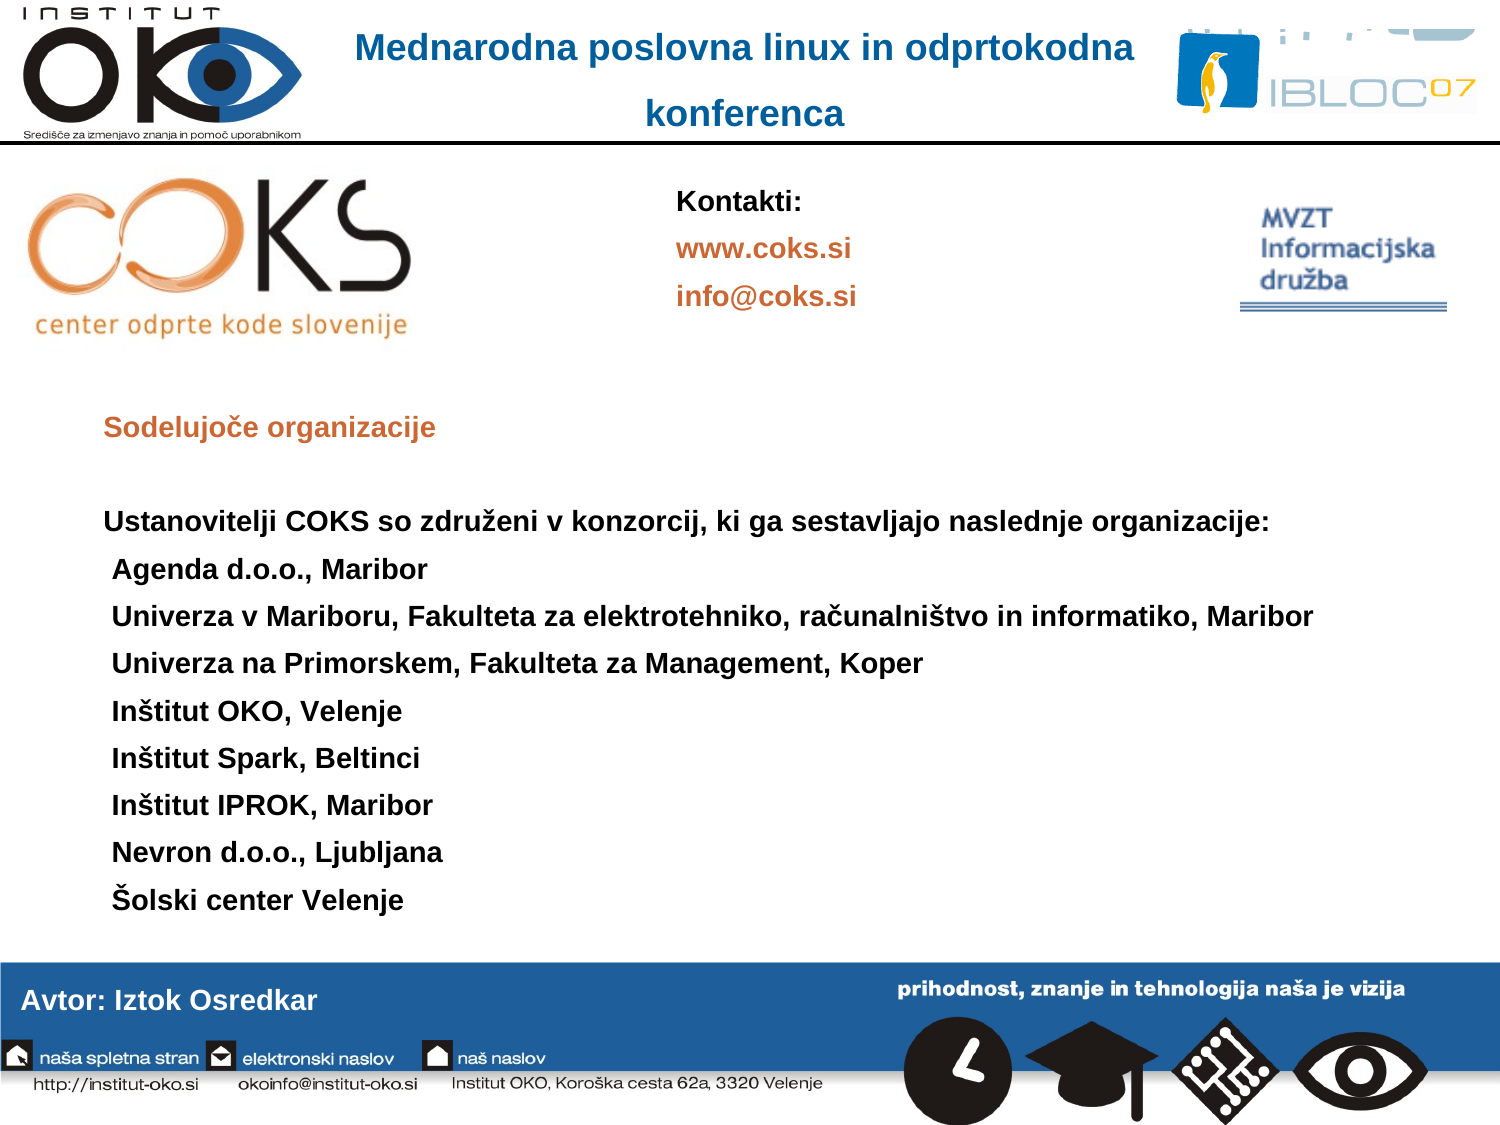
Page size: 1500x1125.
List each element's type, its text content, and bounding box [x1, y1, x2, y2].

picture [1240, 168, 1447, 355]
picture [0, 962, 1500, 1125]
text_box Mednarodna poslovna linux in odprtokodna konferenca [324, 19, 1176, 141]
picture [0, 147, 443, 365]
picture [1175, 29, 1477, 119]
list Sodelujoče organizacije Ustanovitelji COKS so združeni v konzorcij, ki ga sestavljajo naslednje organizacije: Agenda d.o.o., Maribor Univerza v Mariboru, Fakulteta za elektrotehniko, računalništvo in informatiko, Maribor Univerza na Primorskem, Fakulteta za Management, Koper Inštitut OKO, Velenje Inštitut Spark, Beltinci Inštitut IPROK, Maribor Nevron d.o.o., Ljubljana Šolski center Velenje [88, 403, 1439, 934]
list Kontakti: www.coks.si info@coks.si [661, 177, 898, 325]
text_box Avtor: Iztok Osredkar [5, 976, 431, 1025]
picture [23, 7, 302, 140]
